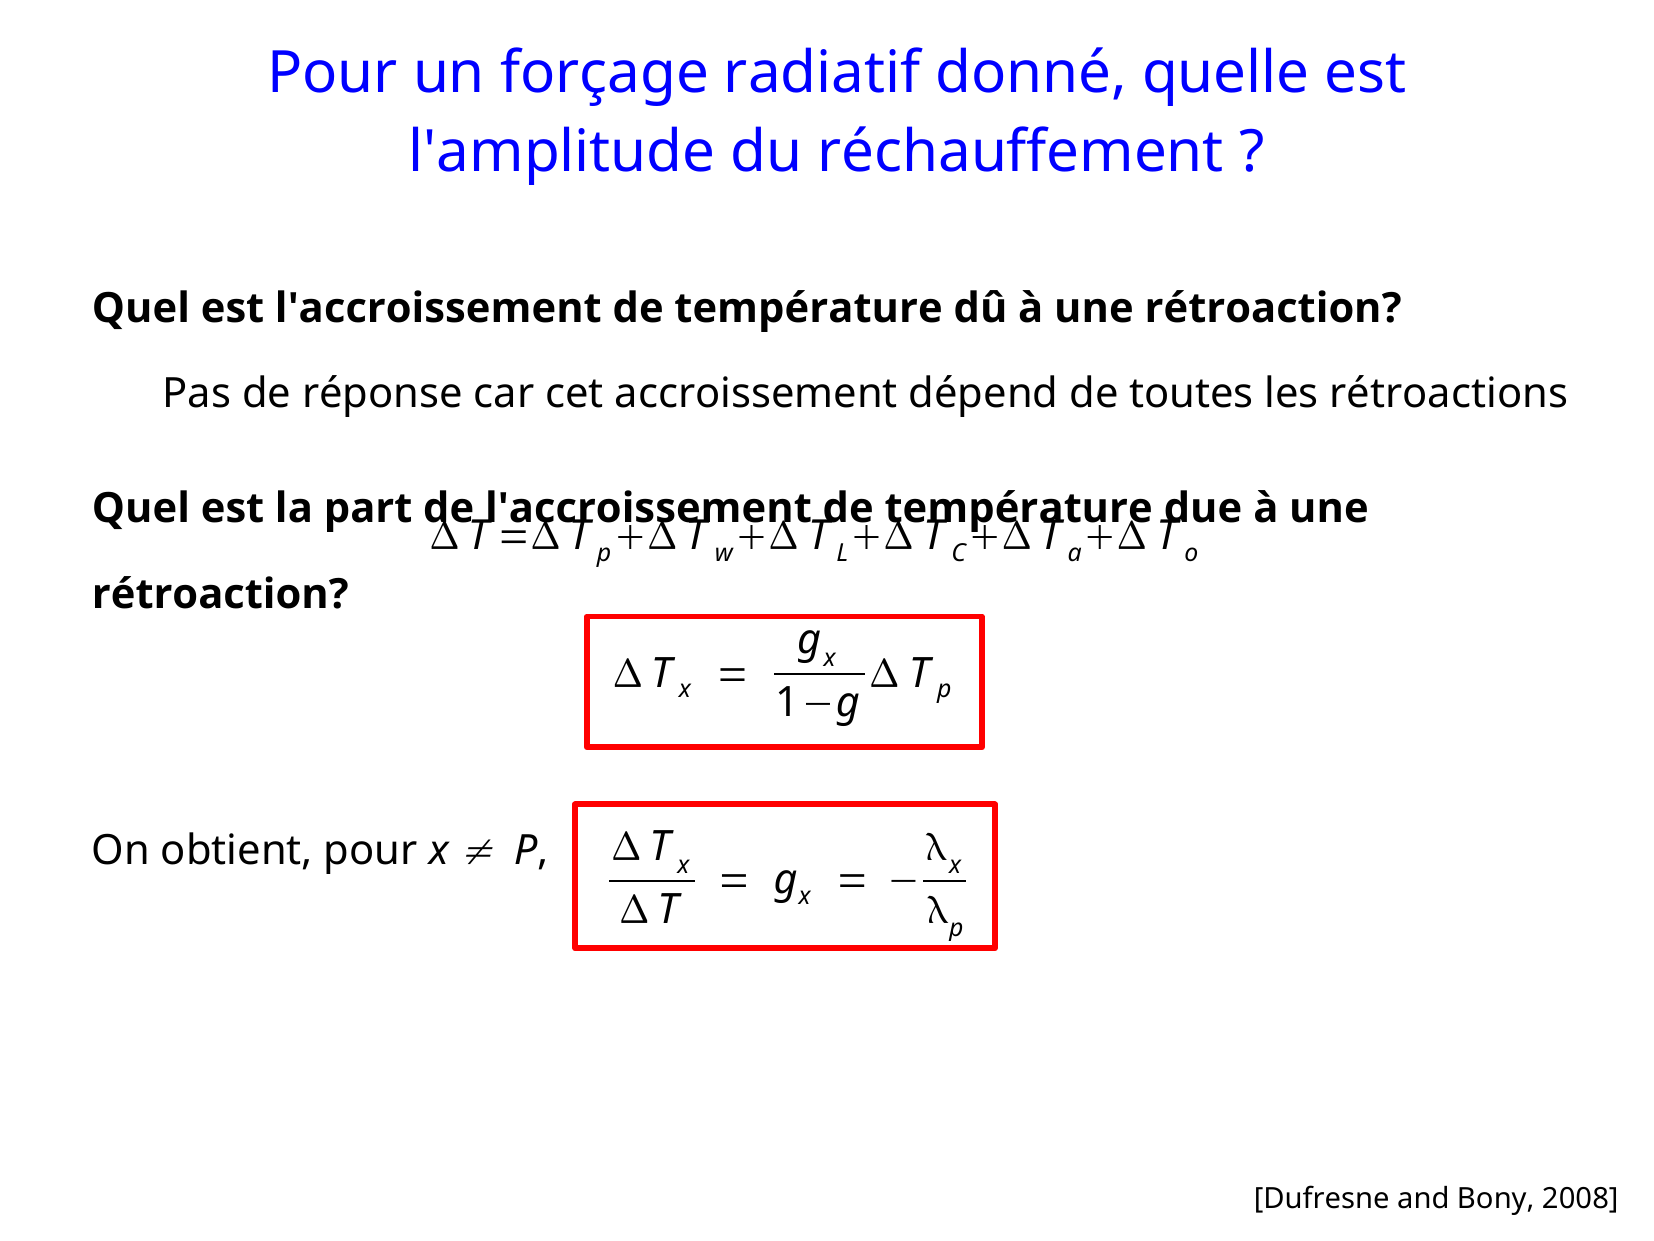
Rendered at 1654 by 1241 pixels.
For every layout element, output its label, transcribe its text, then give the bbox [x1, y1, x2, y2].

text_box [239, 531, 391, 605]
title Pour un forçage radiatif donné, quelle est l'amplitude du réchauffement ? [106, 40, 1568, 179]
text_box Quel est l'accroissement de température dû à une rétroaction? Pas de réponse car cet accroissement dépend de toutes les rétroactions Quel est la part de l'accroissement de température due à une rétroaction? On obtient, pour x  P, La contribution relative d'un rétroaction est mathématiquement indépendante des autres rétroactions. C'est une constante. [77, 241, 1626, 1210]
text_box [Dufresne and Bony, 2008] [1169, 1174, 1634, 1231]
chart [607, 619, 958, 727]
chart [601, 821, 975, 941]
chart [424, 510, 1205, 567]
